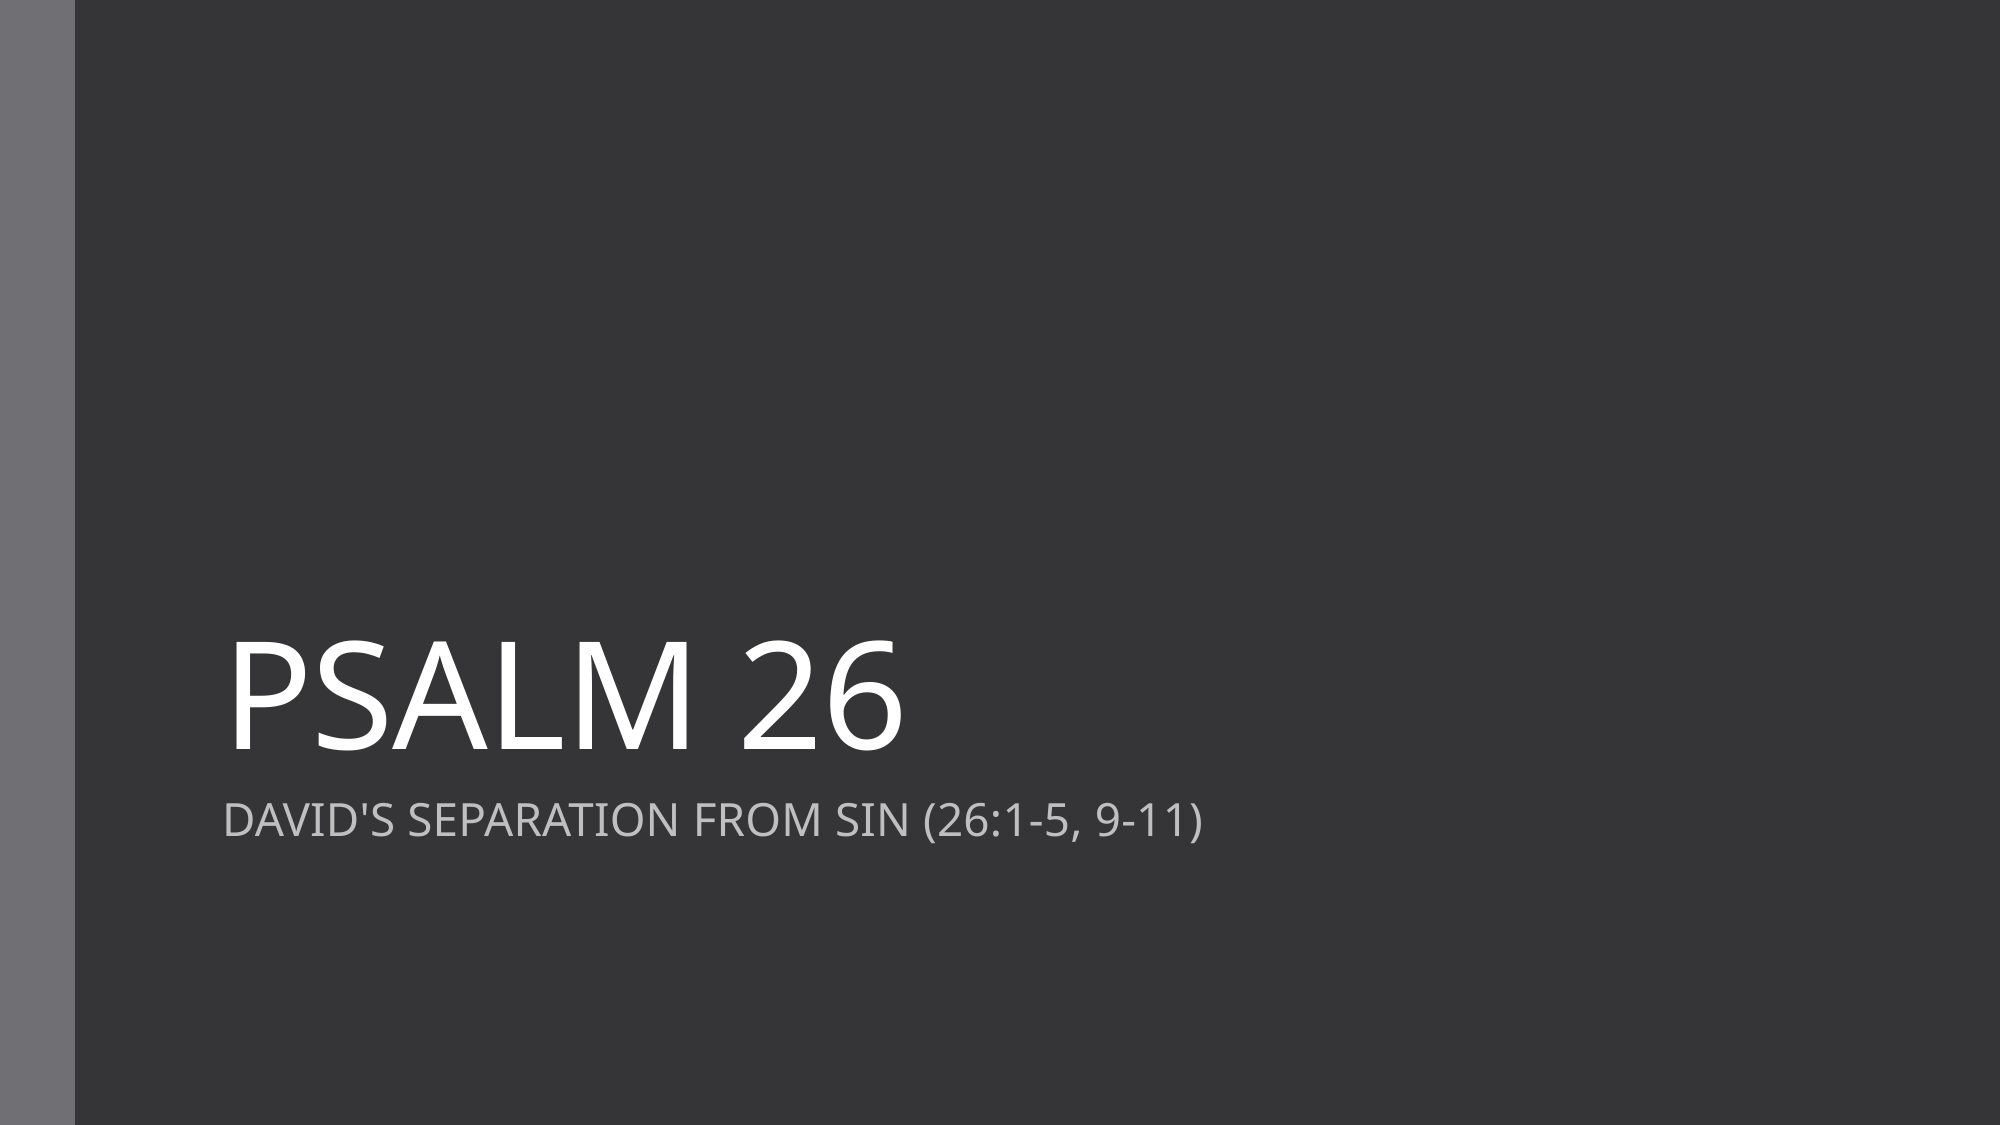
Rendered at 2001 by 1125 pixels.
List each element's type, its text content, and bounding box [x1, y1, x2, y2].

title PSALM 26 [206, 124, 1752, 787]
subtitle DAVID'S SEPARATION FROM SIN (26:1-5, 9-11) [206, 787, 1752, 1066]
